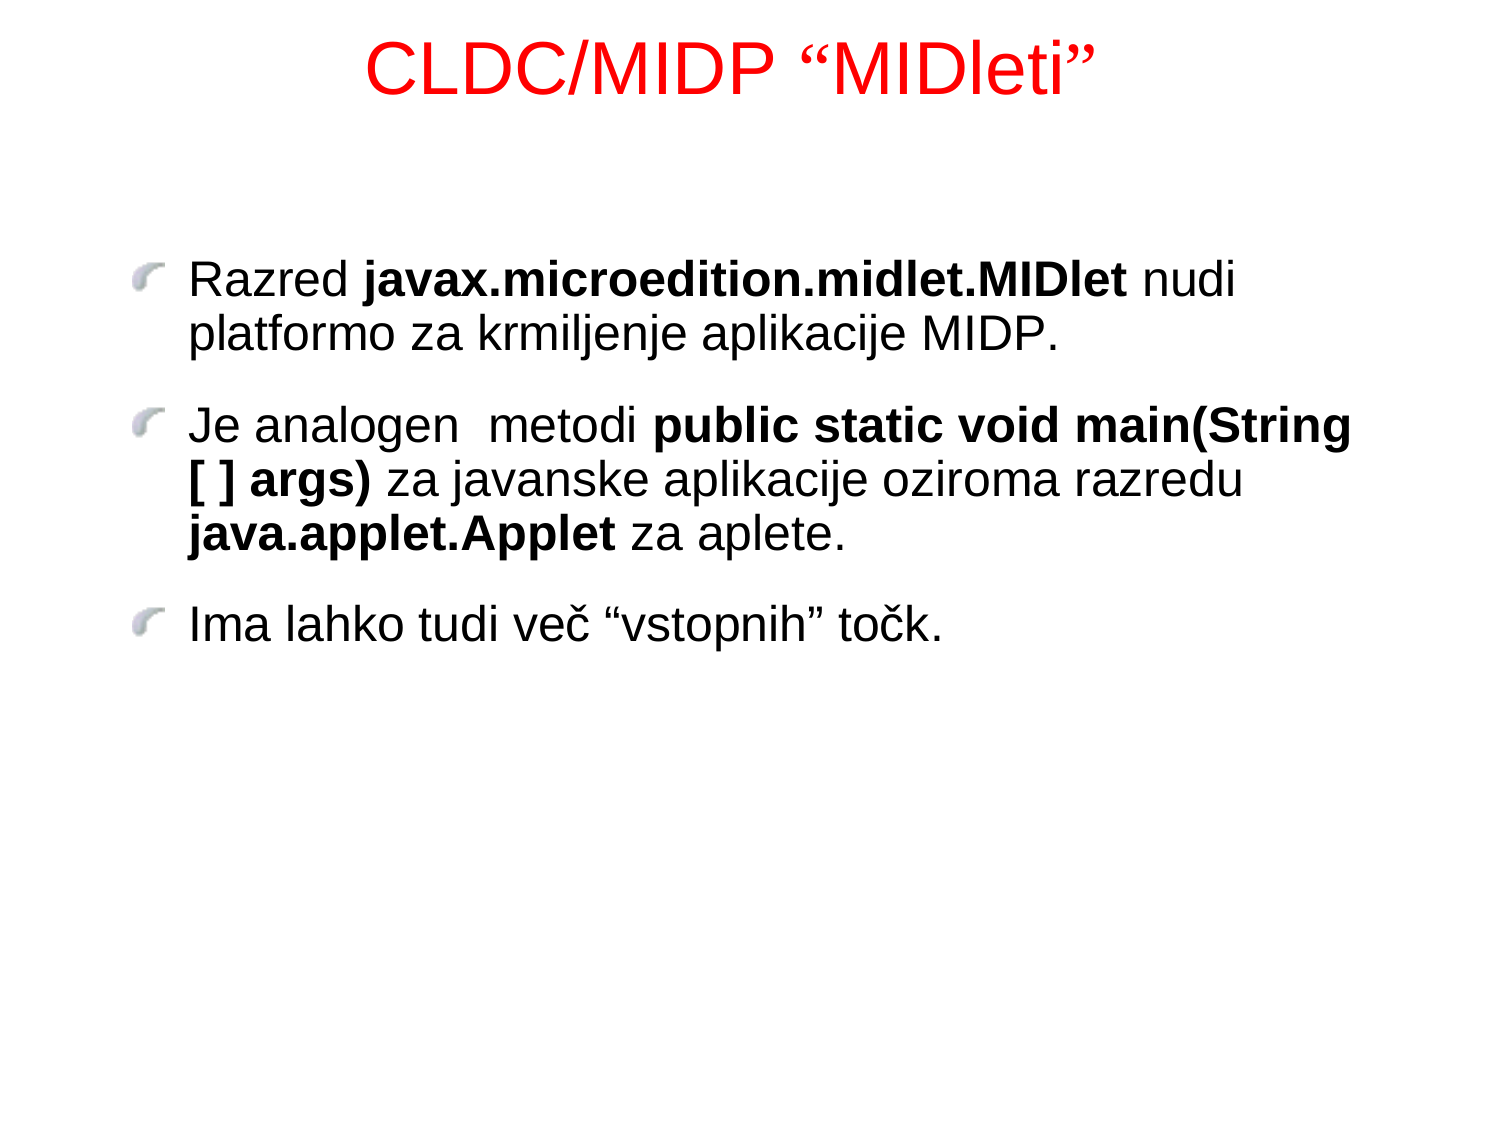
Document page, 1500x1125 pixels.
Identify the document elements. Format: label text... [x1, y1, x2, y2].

title CLDC/MIDP “MIDleti” [93, 0, 1369, 118]
list Razred javax.microedition.midlet.MIDlet nudi platformo za krmiljenje aplikacije MIDP. Je analogen metodi public static void main(String [ ] args) za javanske aplikacije oziroma razredu java.applet.Applet za aplete. Ima lahko tudi več “vstopnih” točk. [117, 246, 1393, 922]
